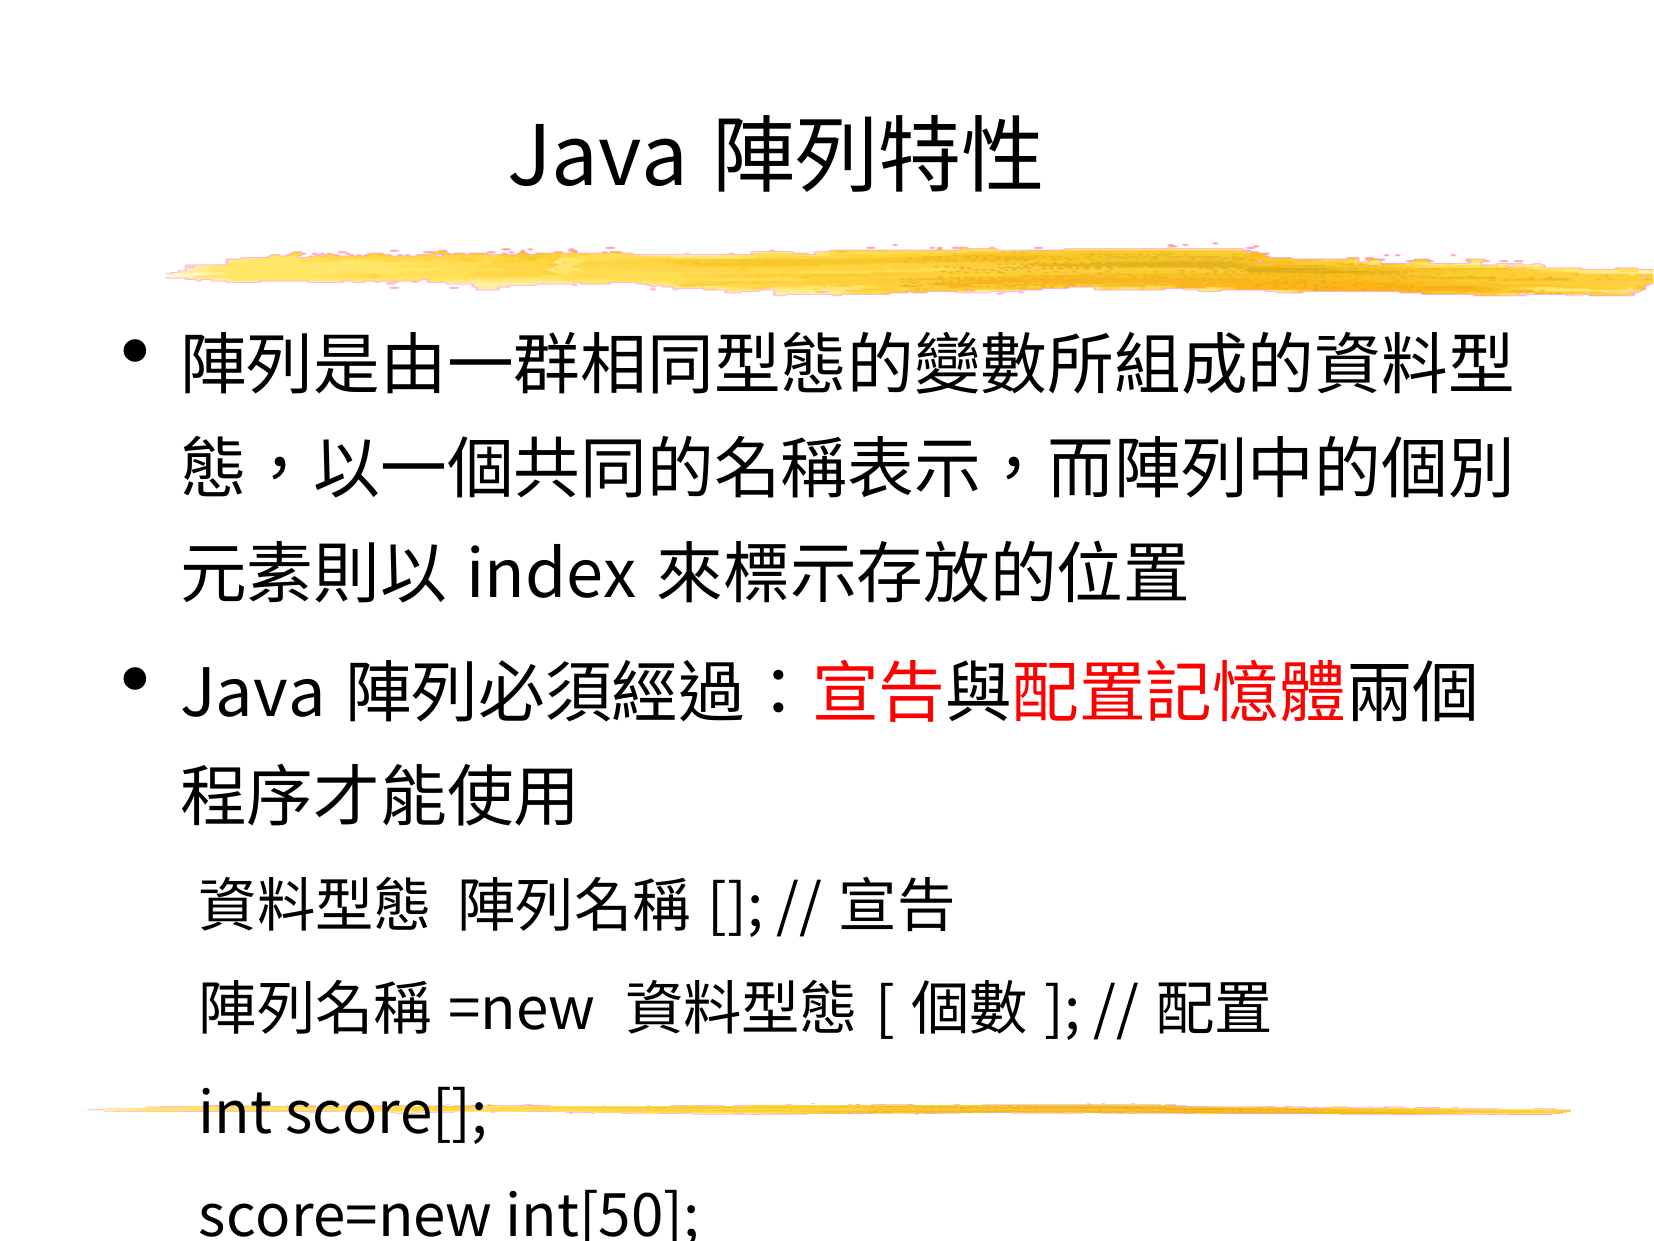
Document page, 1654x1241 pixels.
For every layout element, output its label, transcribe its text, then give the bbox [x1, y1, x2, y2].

list 陣列是由一群相同型態的變數所組成的資料型態，以一個共同的名稱表示，而陣列中的個別元素則以index來標示存放的位置 Java陣列必須經過：宣告與配置記憶體兩個程序才能使用 資料型態 陣列名稱[]; //宣告 陣列名稱=new 資料型態[個數]; //配置 int score[]; score=new int[50]; int score[]=new int[50]; //以上兩行也可以整合成一行 [124, 302, 1530, 1193]
picture [82, 1102, 124, 1117]
picture [1530, 1102, 1571, 1117]
picture [165, 237, 1654, 308]
title Java陣列特性 [73, 39, 1479, 249]
